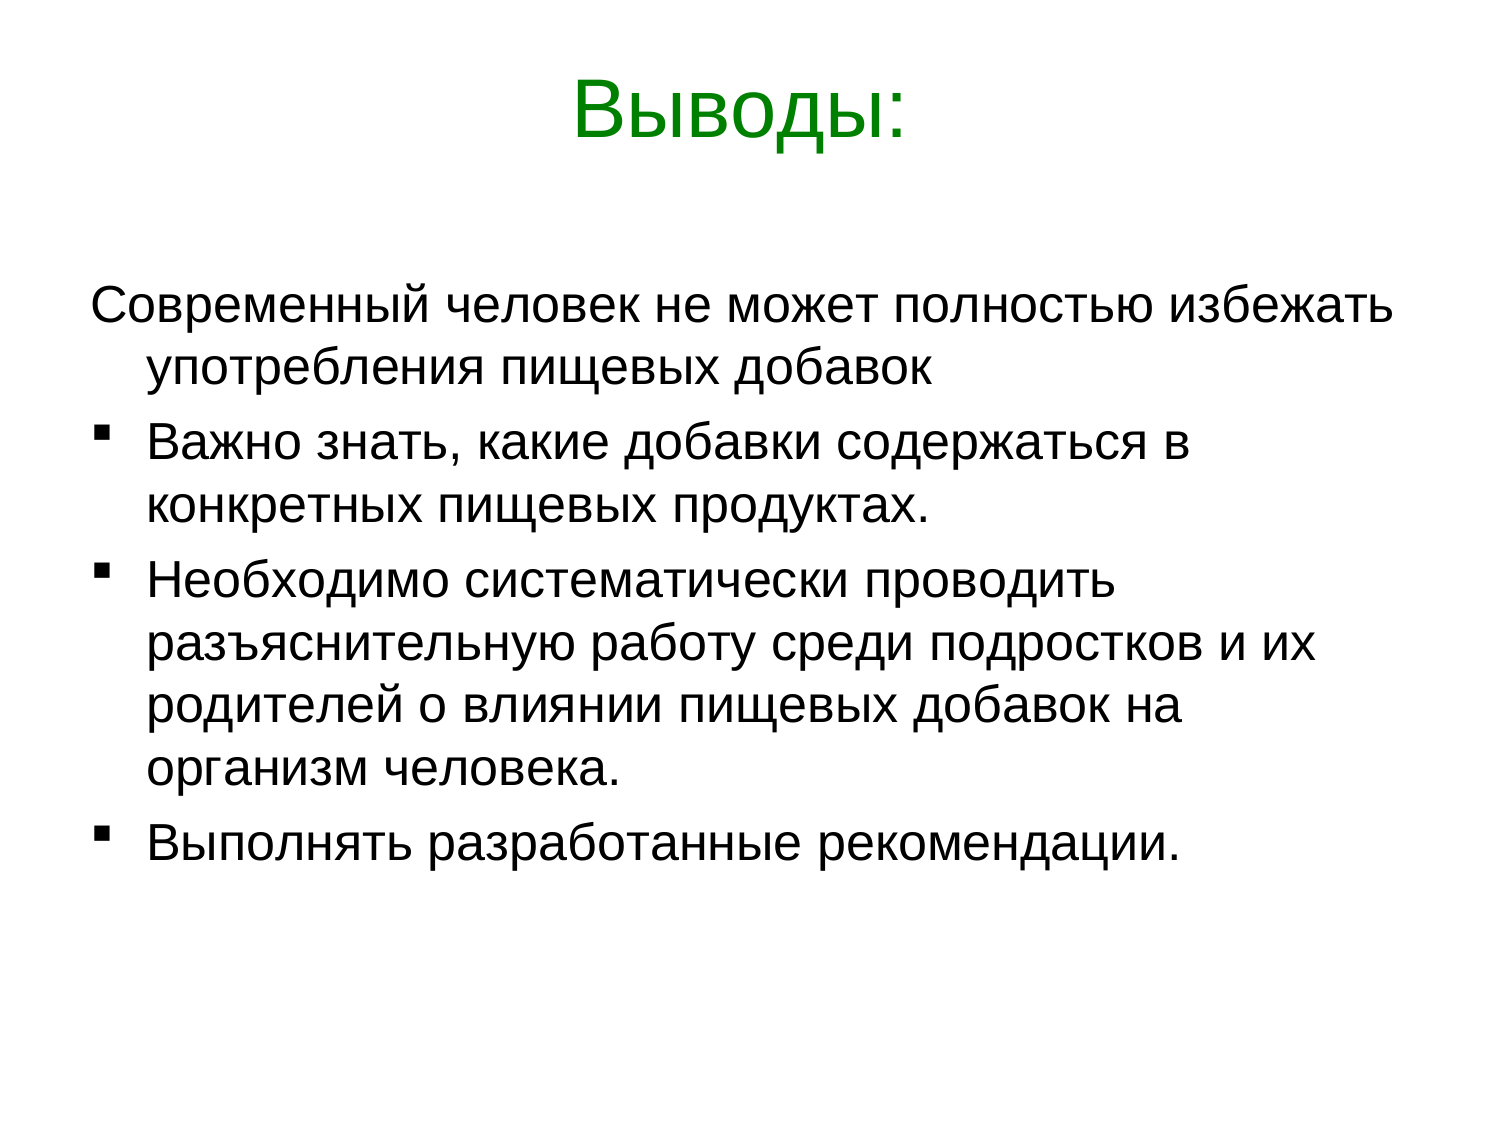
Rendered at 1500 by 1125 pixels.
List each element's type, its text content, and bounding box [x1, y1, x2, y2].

text_box Выводы: [64, 46, 1415, 162]
text_box Современный человек не может полностью избежать употребления пищевых добавок Важно знать, какие добавки содержаться в конкретных пищевых продуктах. Необходимо систематически проводить разъяснительную работу среди подростков и их родителей о влиянии пищевых добавок на организм человека. Выполнять разработанные рекомендации. [75, 262, 1426, 1005]
